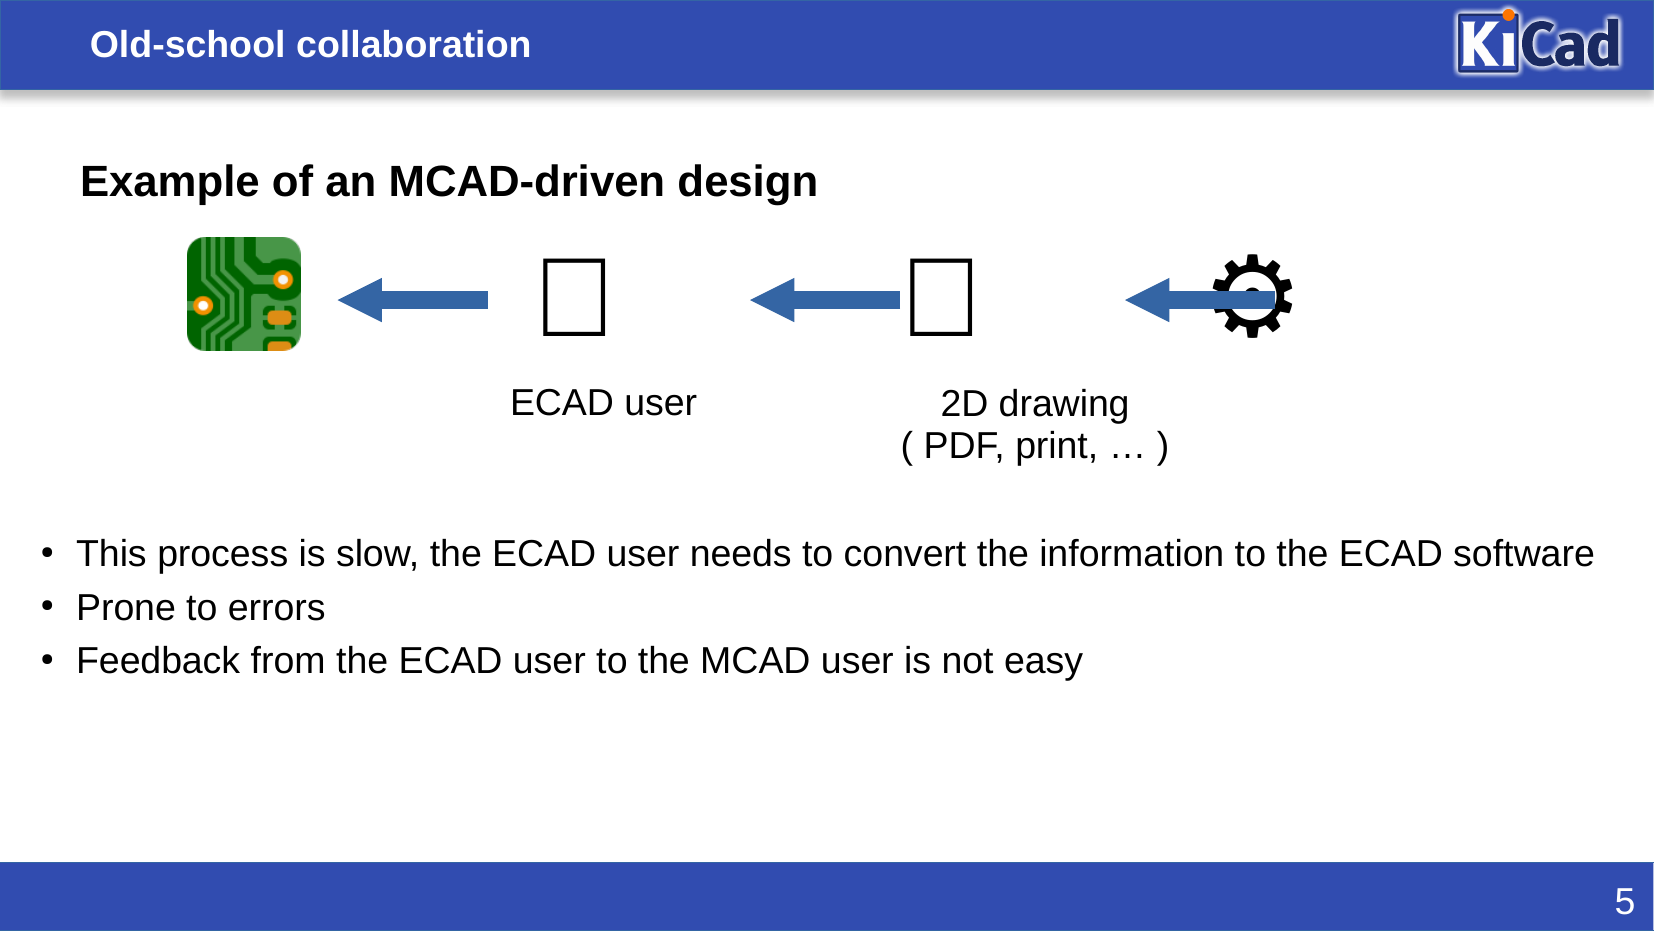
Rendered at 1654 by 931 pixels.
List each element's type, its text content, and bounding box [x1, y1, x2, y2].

text_box [0, 862, 1654, 931]
text_box 👤 📜 ⚙️ [300, 164, 1501, 431]
text_box <number> [1387, 873, 1651, 931]
text_box [1162, 90, 1651, 226]
picture [187, 237, 300, 351]
picture [1412, 0, 1654, 92]
text_box ECAD user [495, 373, 713, 431]
text_box Example of an MCAD-driven design [65, 150, 834, 214]
text_box Old-school collaboration [0, 0, 1412, 90]
text_box This process is slow, the ECAD user needs to convert the information to the ECAD software Prone to errors Feedback from the ECAD user to the MCAD user is not easy [25, 525, 1613, 690]
text_box 2D drawing ( PDF, print, … ) [870, 375, 1201, 516]
